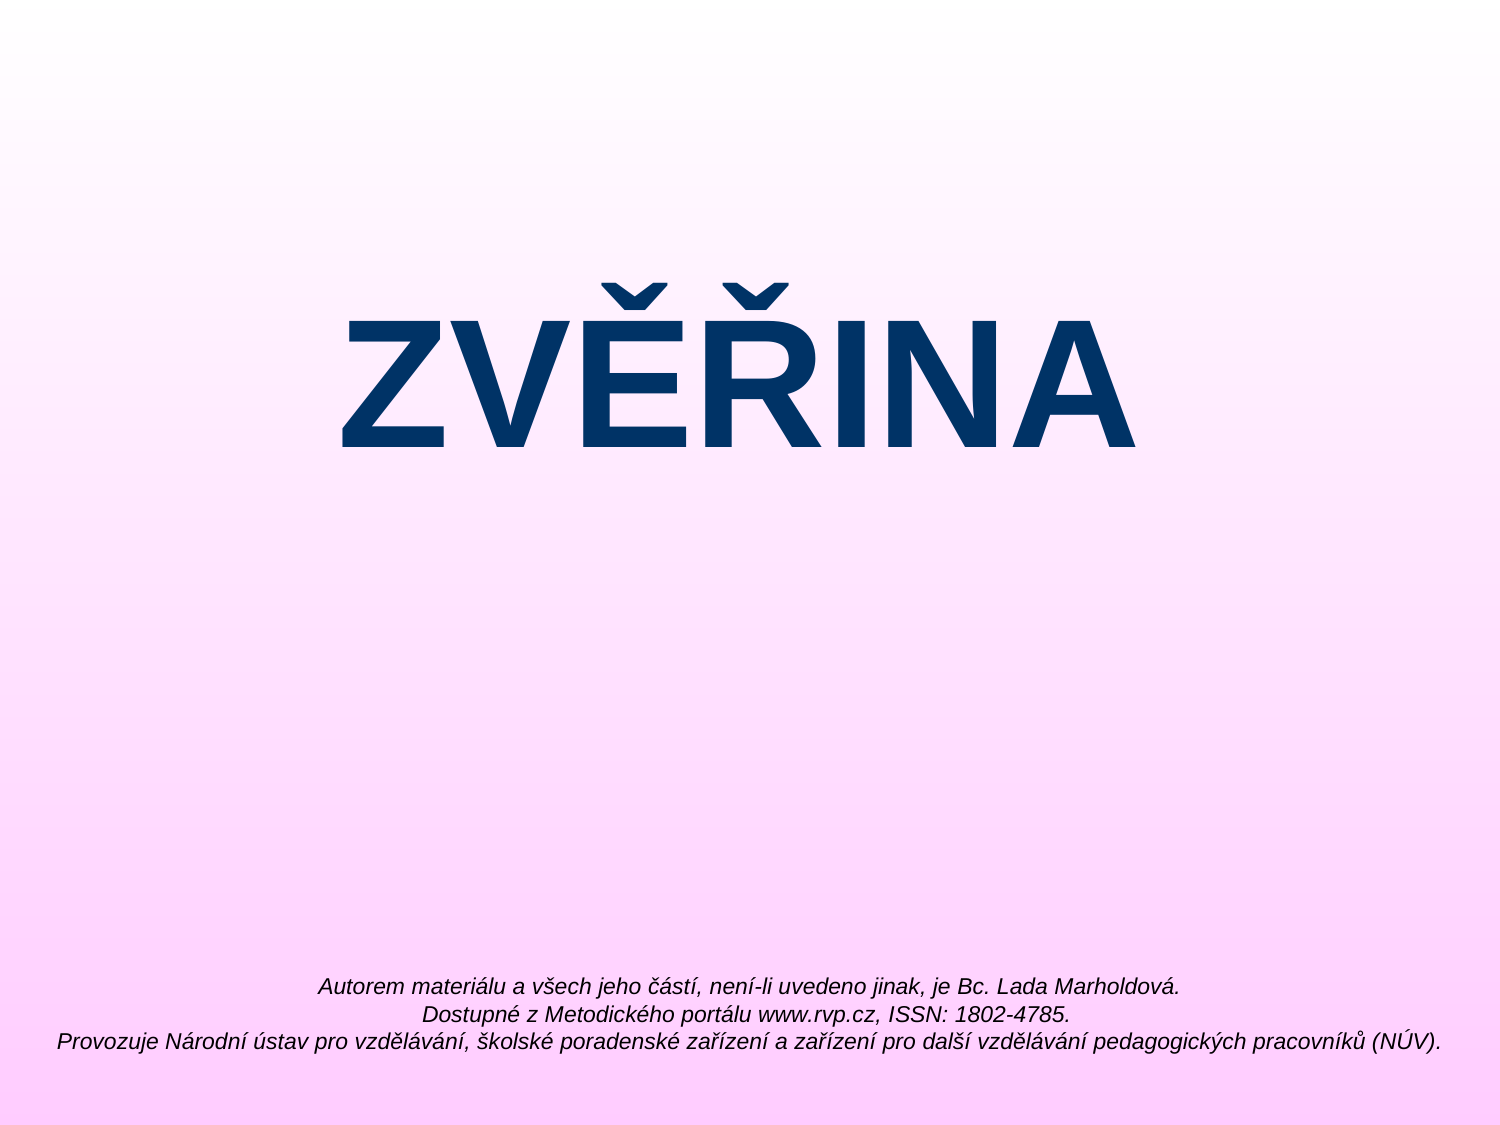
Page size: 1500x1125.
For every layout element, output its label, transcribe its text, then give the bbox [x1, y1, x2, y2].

text_box Autorem materiálu a všech jeho částí, není-li uvedeno jinak, je Bc. Lada Marholdová. Dostupné z Metodického portálu www.rvp.cz, ISSN: 1802-4785. Provozuje Národní ústav pro vzdělávání, školské poradenské zařízení a zařízení pro další vzdělávání pedagogických pracovníků (NÚV). [29, 964, 1471, 1062]
title ZVĚŘINA [110, 277, 1370, 499]
